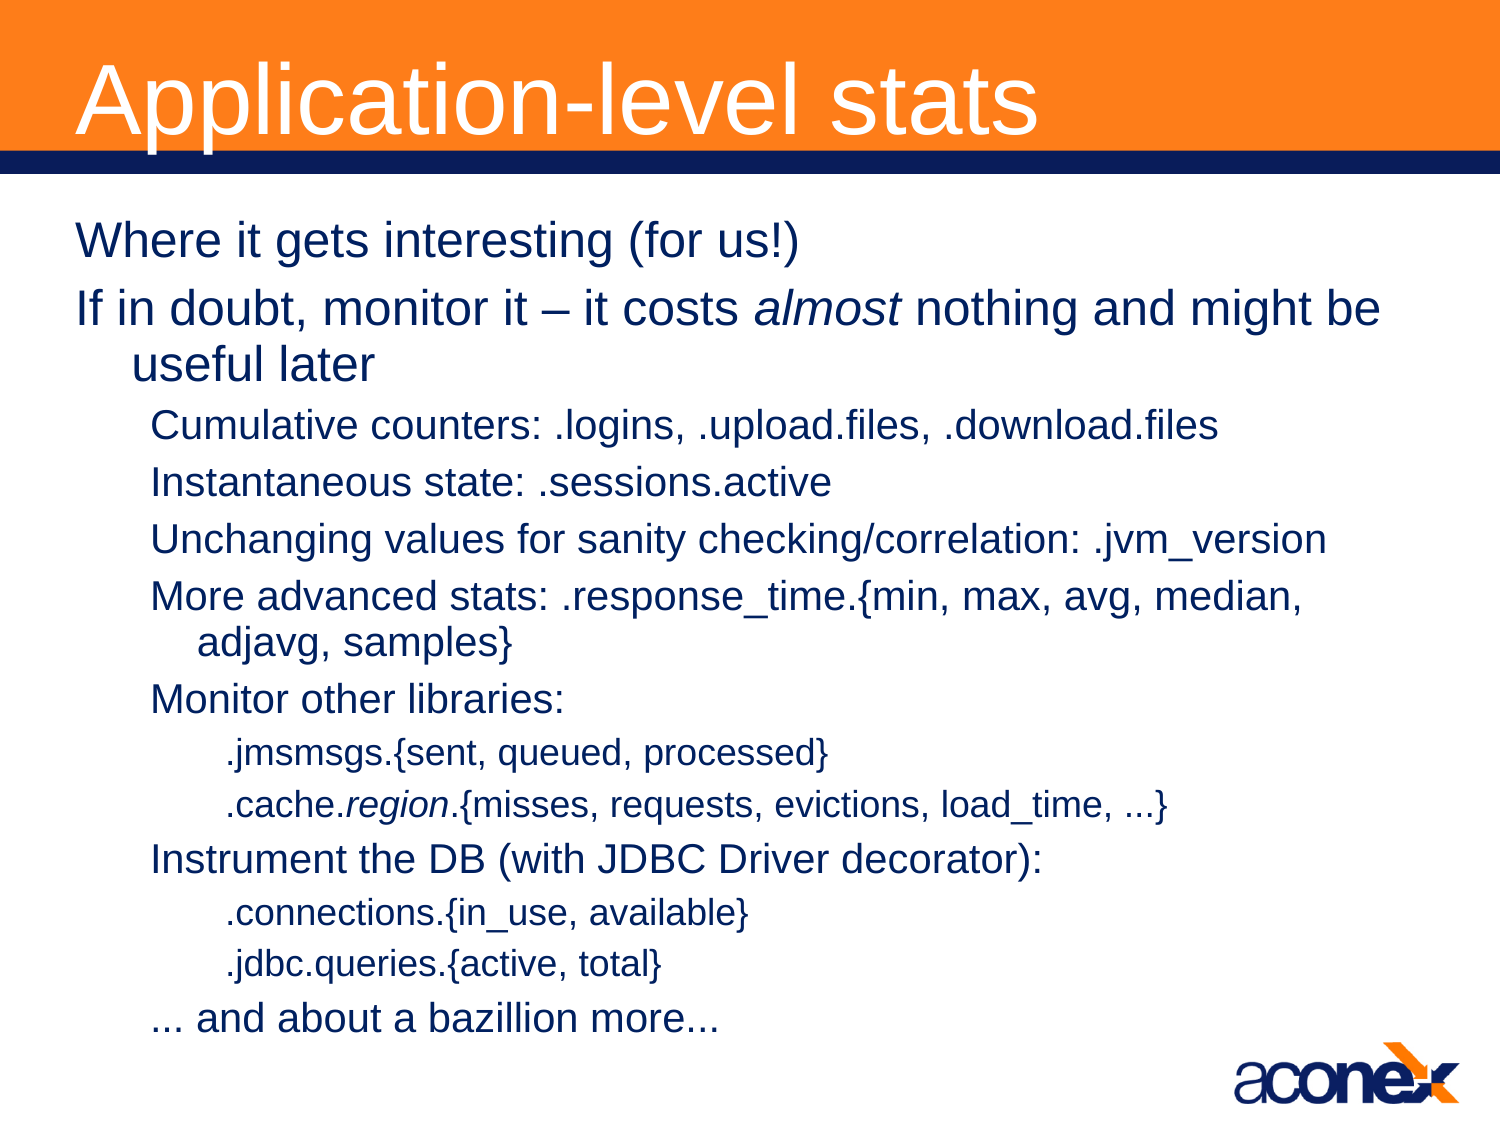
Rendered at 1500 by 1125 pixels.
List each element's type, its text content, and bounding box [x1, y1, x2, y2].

list Where it gets interesting (for us!) If in doubt, monitor it – it costs almost nothing and might be useful later Cumulative counters: .logins, .upload.files, .download.files Instantaneous state: .sessions.active Unchanging values for sanity checking/correlation: .jvm_version More advanced stats: .response_time.{min, max, avg, median, adjavg, samples} Monitor other libraries: .jmsmsgs.{sent, queued, processed} .cache.region.{misses, requests, evictions, load_time, ...} Instrument the DB (with JDBC Driver decorator): .connections.{in_use, available} .jdbc.queries.{active, total} ... and about a bazillion more... [75, 211, 1426, 1125]
picture [1426, 1042, 1460, 1104]
title Application-level stats [75, 30, 1426, 169]
